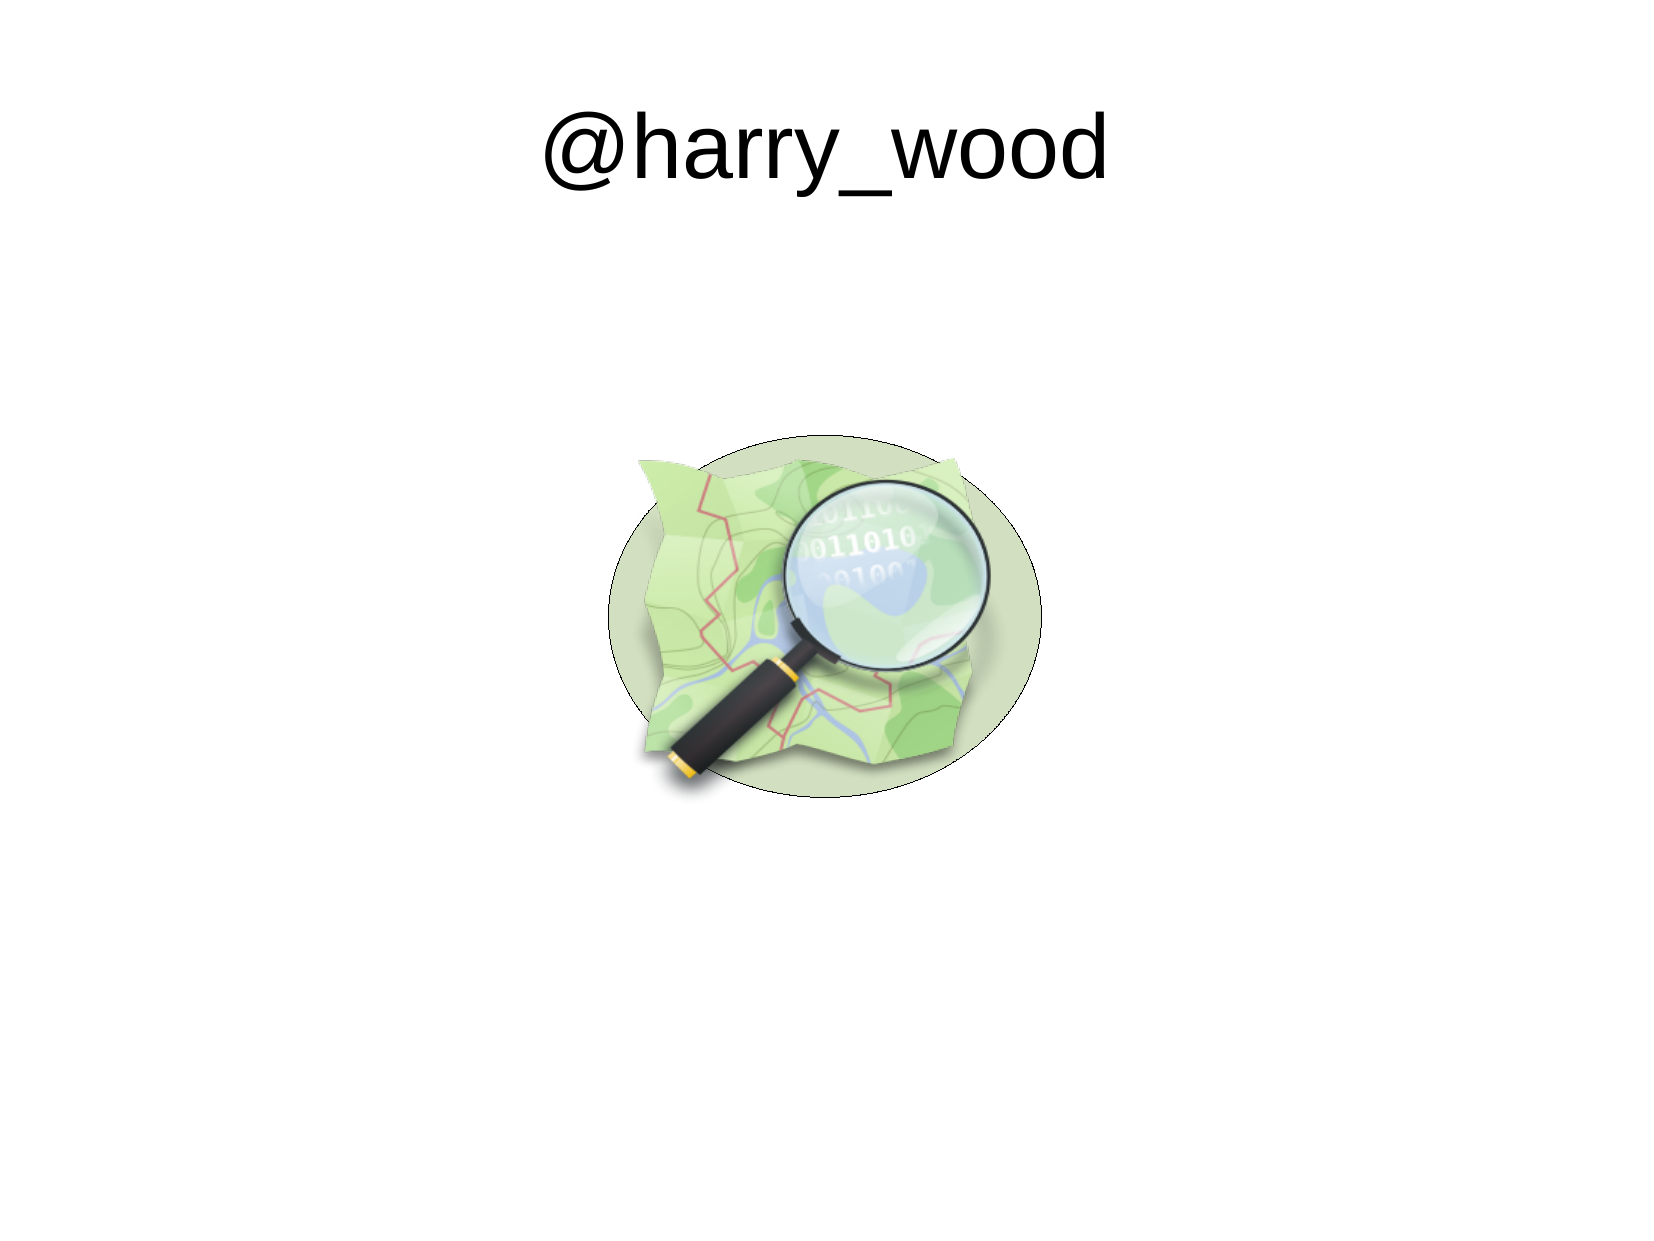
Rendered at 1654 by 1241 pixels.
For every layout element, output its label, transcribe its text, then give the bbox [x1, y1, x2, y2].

title @harry_wood [63, 43, 1586, 251]
text_box [720, 435, 930, 458]
text_box [1009, 521, 1042, 712]
text_box [608, 546, 625, 686]
picture [625, 458, 1009, 812]
